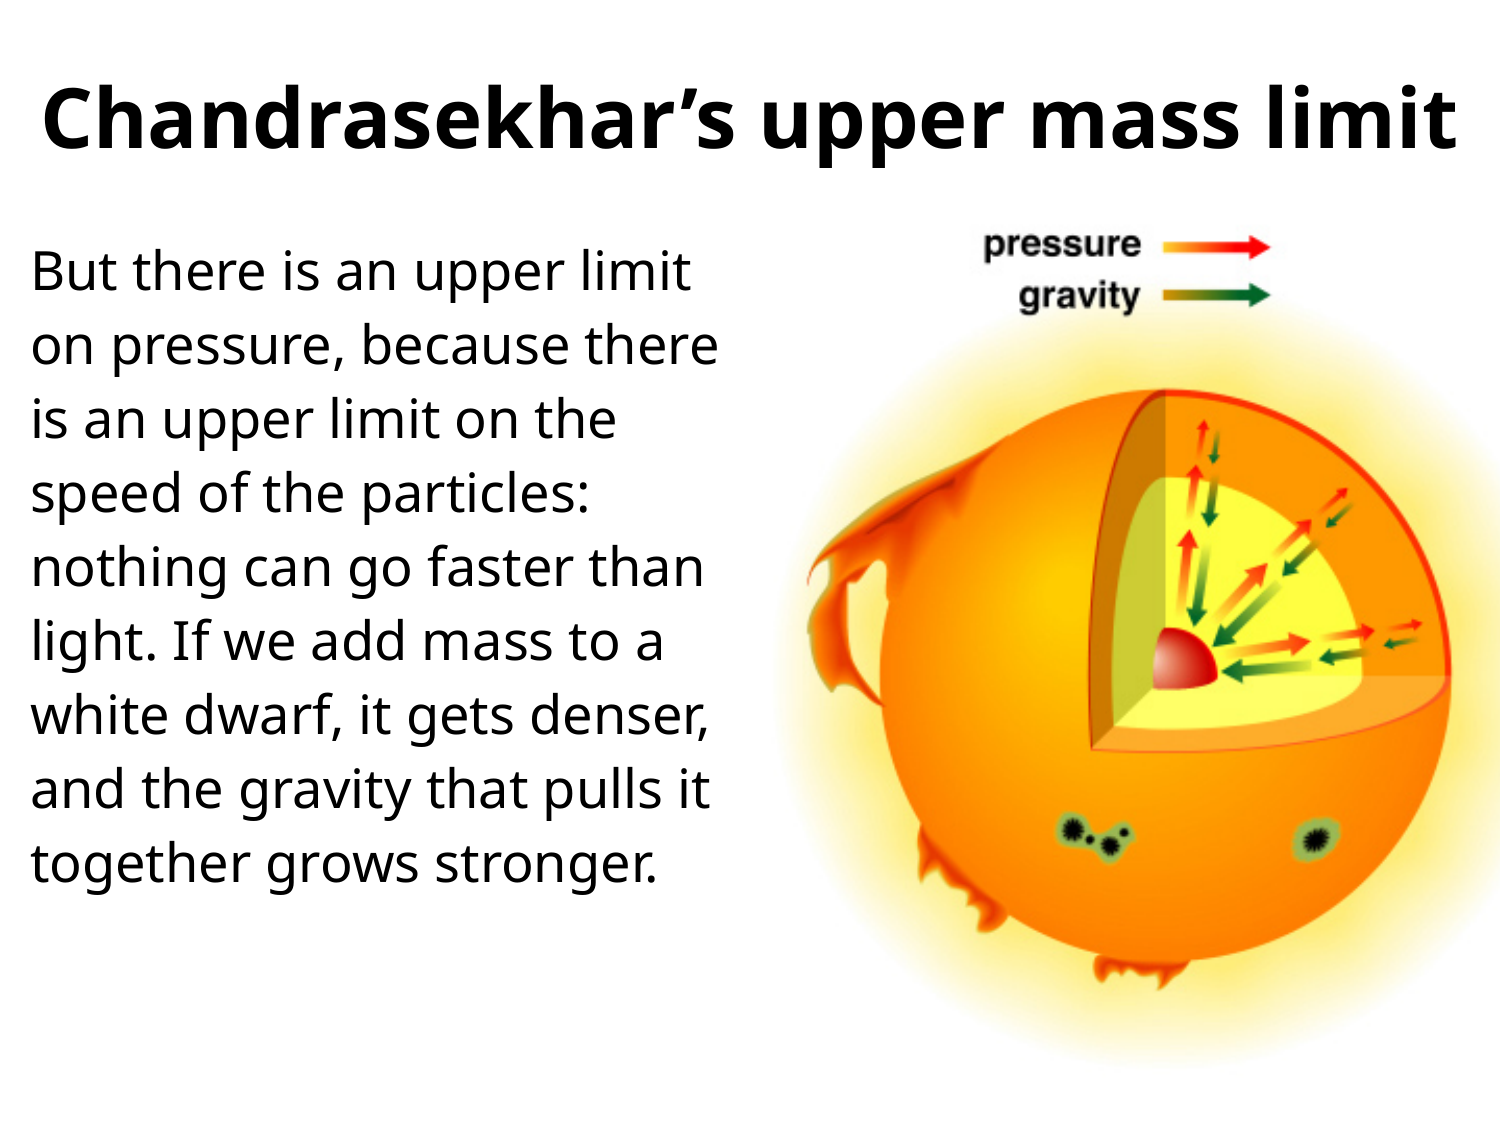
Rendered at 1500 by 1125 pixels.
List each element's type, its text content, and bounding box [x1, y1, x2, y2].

title Chandrasekhar’s upper mass limit [30, 67, 1471, 165]
picture [720, 209, 1500, 1125]
list But there is an upper limit on pressure, because there is an upper limit on the speed of the particles: nothing can go faster than light. If we add mass to a white dwarf, it gets denser, and the gravity that pulls it together grows stronger. [30, 232, 720, 1096]
